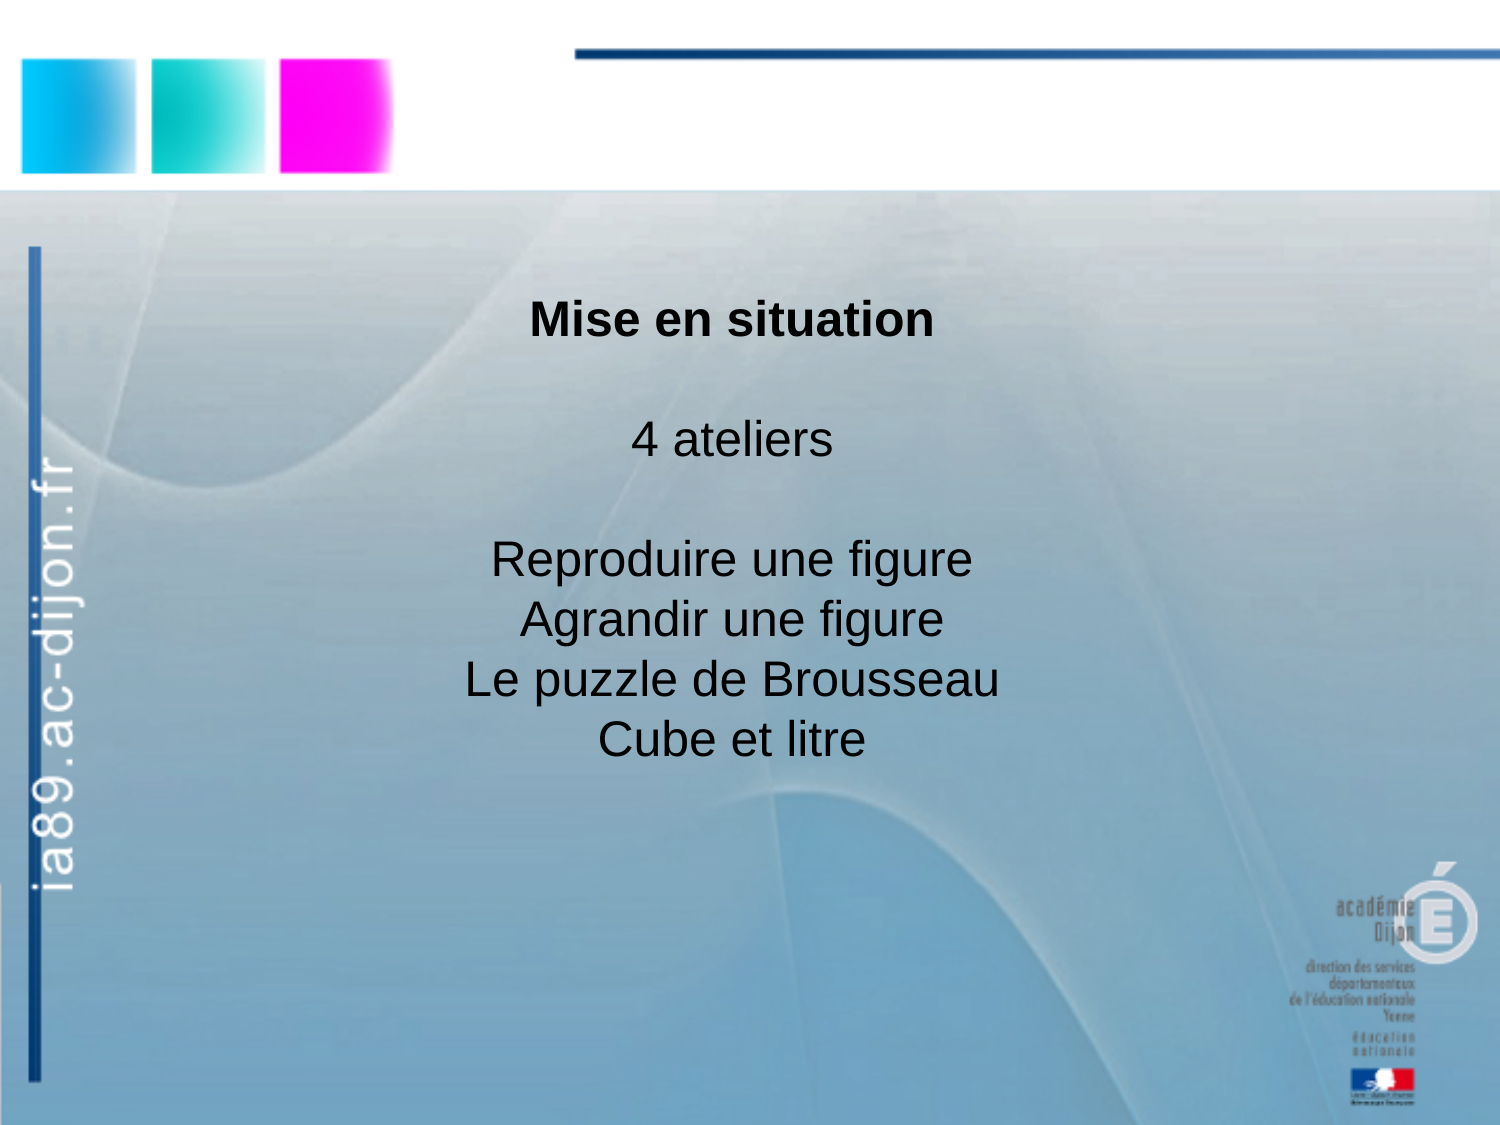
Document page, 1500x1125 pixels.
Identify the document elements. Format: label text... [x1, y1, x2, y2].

picture [0, 0, 1500, 1125]
text_box Mise en situation 4 ateliers Reproduire une figure Agrandir une figure Le puzzle de Brousseau Cube et litre [212, 278, 1252, 834]
